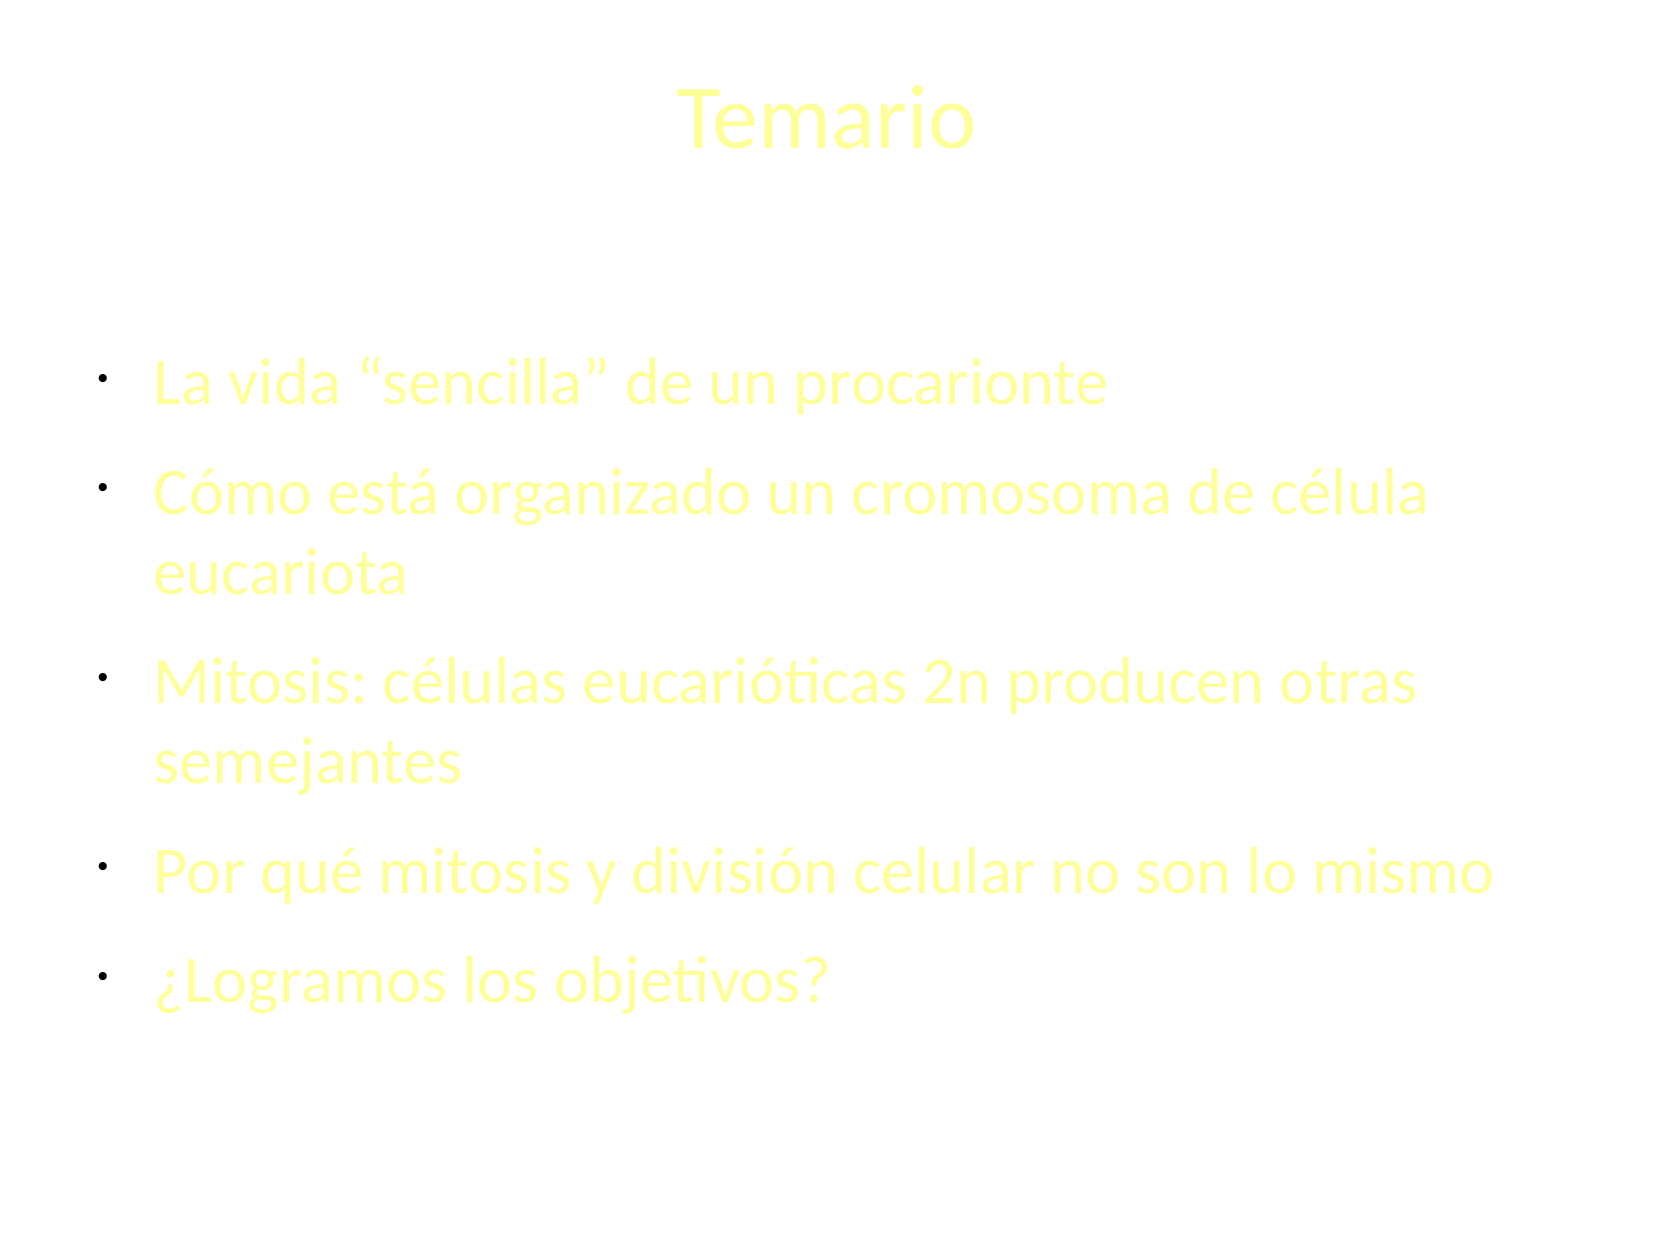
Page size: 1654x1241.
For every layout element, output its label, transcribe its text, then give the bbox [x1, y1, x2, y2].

list La vida “sencilla” de un procarionte Cómo está organizado un cromosoma de célula eucariota Mitosis: células eucarióticas 2n producen otras semejantes Por qué mitosis y división celular no son lo mismo ¿Logramos los objetivos? [82, 330, 1571, 979]
title Temario [82, 49, 1571, 257]
